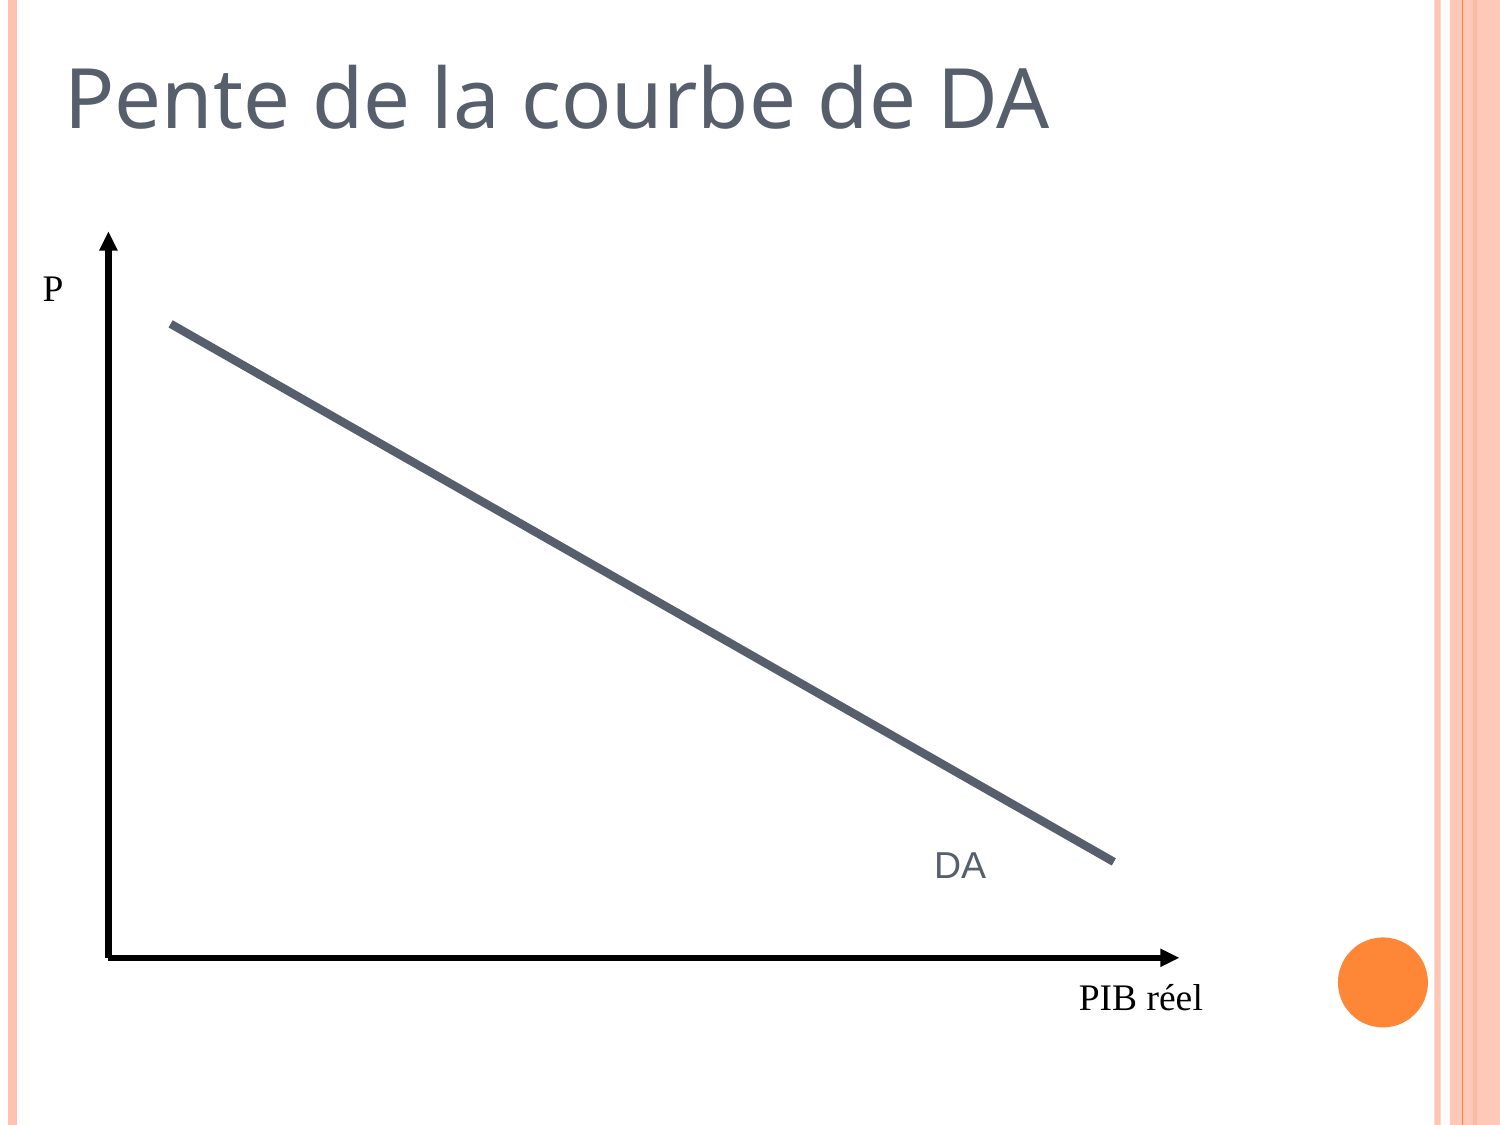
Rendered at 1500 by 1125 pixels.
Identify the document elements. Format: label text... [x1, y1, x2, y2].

text_box DA [919, 834, 1001, 894]
text_box Pente de la courbe de DA [50, 37, 1438, 238]
text_box P [27, 256, 79, 317]
text_box PIB réel [1064, 965, 1300, 1026]
